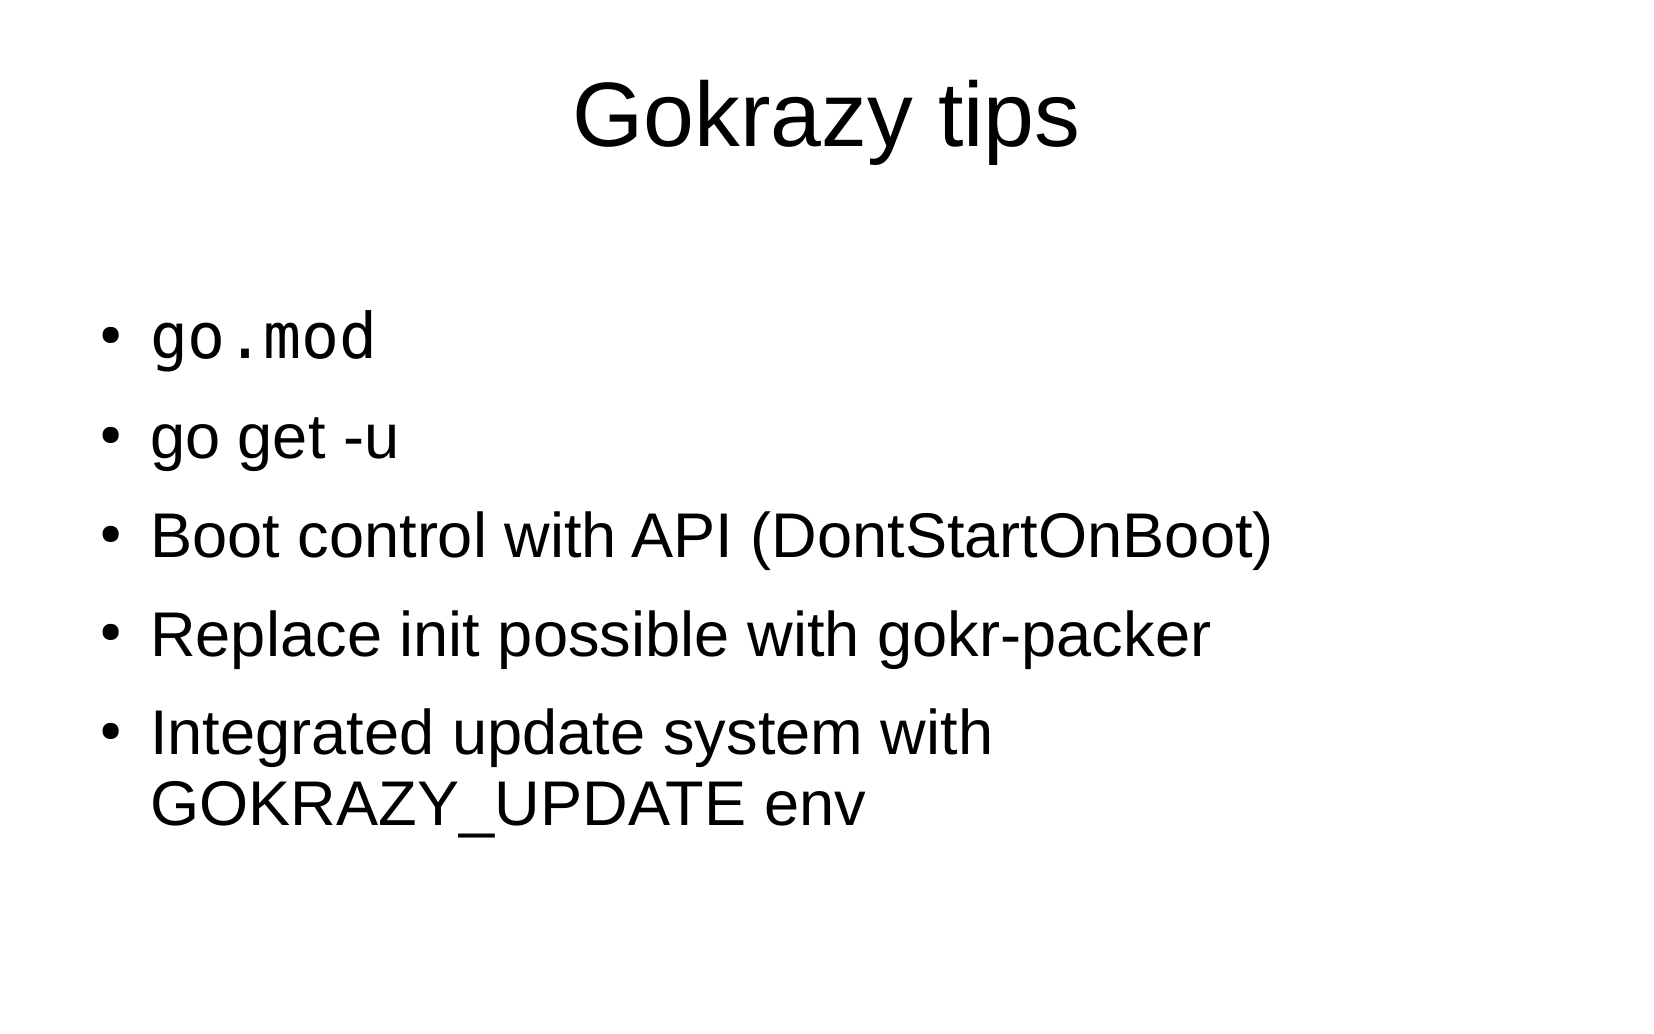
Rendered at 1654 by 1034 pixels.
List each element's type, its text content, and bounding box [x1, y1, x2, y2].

list go.mod go get -u Boot control with API (DontStartOnBoot) Replace init possible with gokr-packer Integrated update system with GOKRAZY_UPDATE env [82, 300, 1571, 840]
title Gokrazy tips [82, 36, 1571, 193]
